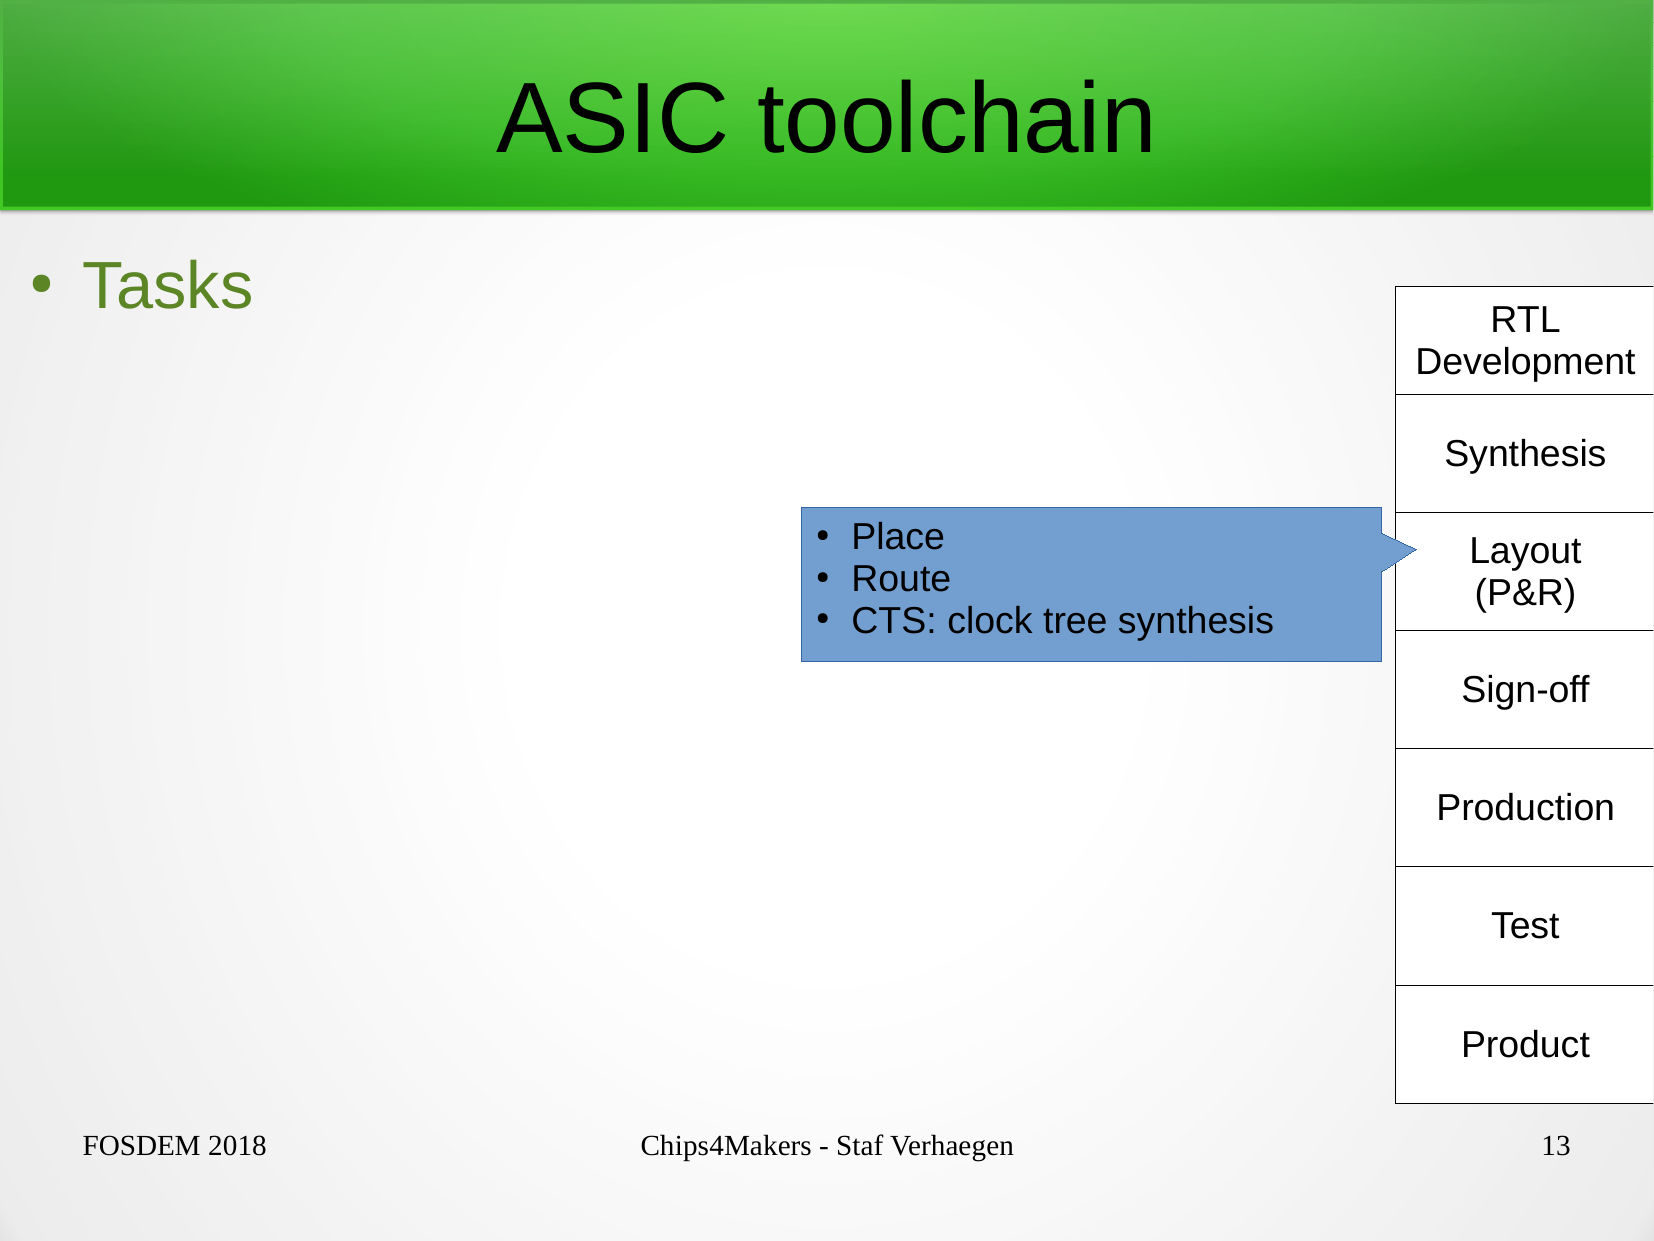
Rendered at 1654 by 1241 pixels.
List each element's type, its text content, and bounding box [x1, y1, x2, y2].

table_cell Sign-off [1396, 631, 1654, 748]
table_cell Product [1396, 986, 1654, 1103]
list Tasks [11, 248, 1300, 1087]
text_box Place Route CTS: clock tree synthesis [801, 507, 1417, 662]
table_cell Production [1396, 749, 1654, 866]
table_cell Layout (P&R) [1396, 513, 1654, 630]
table_cell Synthesis [1396, 395, 1654, 512]
table_cell Test [1396, 867, 1654, 985]
title ASIC toolchain [82, 47, 1571, 189]
table_header RTL Development [1396, 287, 1654, 394]
